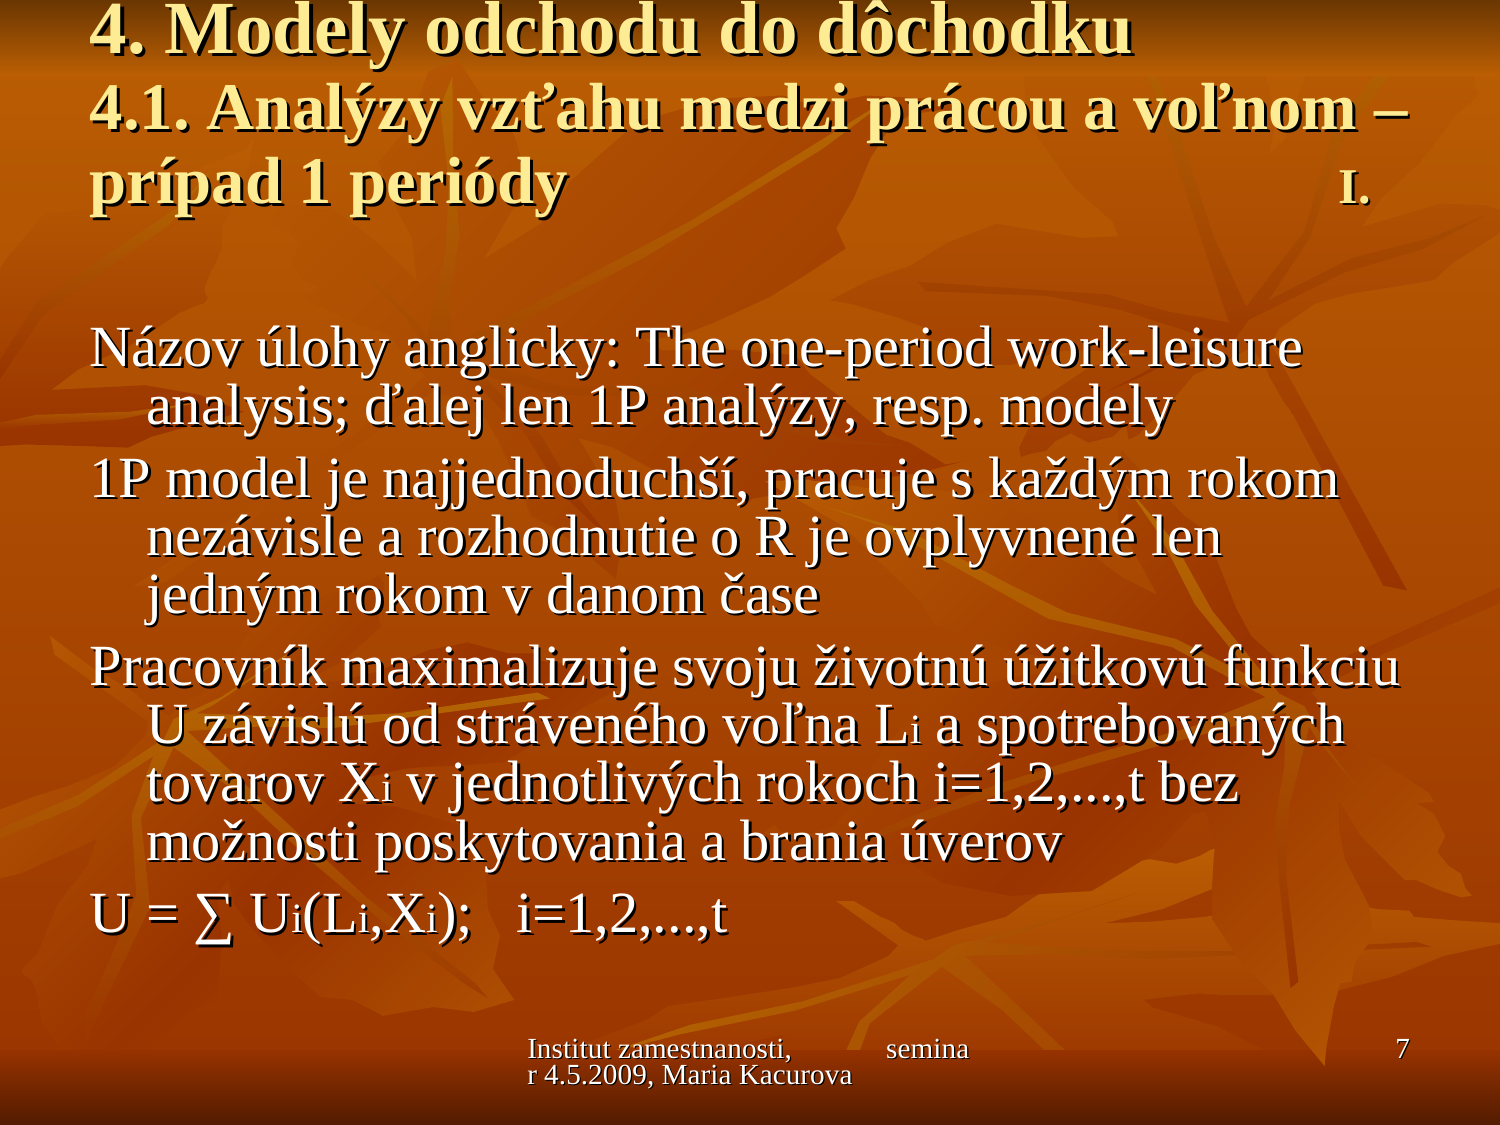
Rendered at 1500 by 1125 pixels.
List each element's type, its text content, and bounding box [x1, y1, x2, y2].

title 4. Modely odchodu do dôchodku 4.1. Analýzy vzťahu medzi prácou a voľnom – prípad 1 periódy I. [75, 0, 1426, 312]
list Názov úlohy anglicky: The one-period work-leisure analysis; ďalej len 1P analýzy, resp. modely 1P model je najjednoduchší, pracuje s každým rokom nezávisle a rozhodnutie o R je ovplyvnené len jedným rokom v danom čase Pracovník maximalizuje svoju životnú úžitkovú funkciu U závislú od stráveného voľna Li a spotrebovaných tovarov Xi v jednotlivých rokoch i=1,2,...,t bez možnosti poskytovania a brania úverov U = ∑ Ui(Li,Xi); i=1,2,...,t [75, 312, 1426, 1001]
